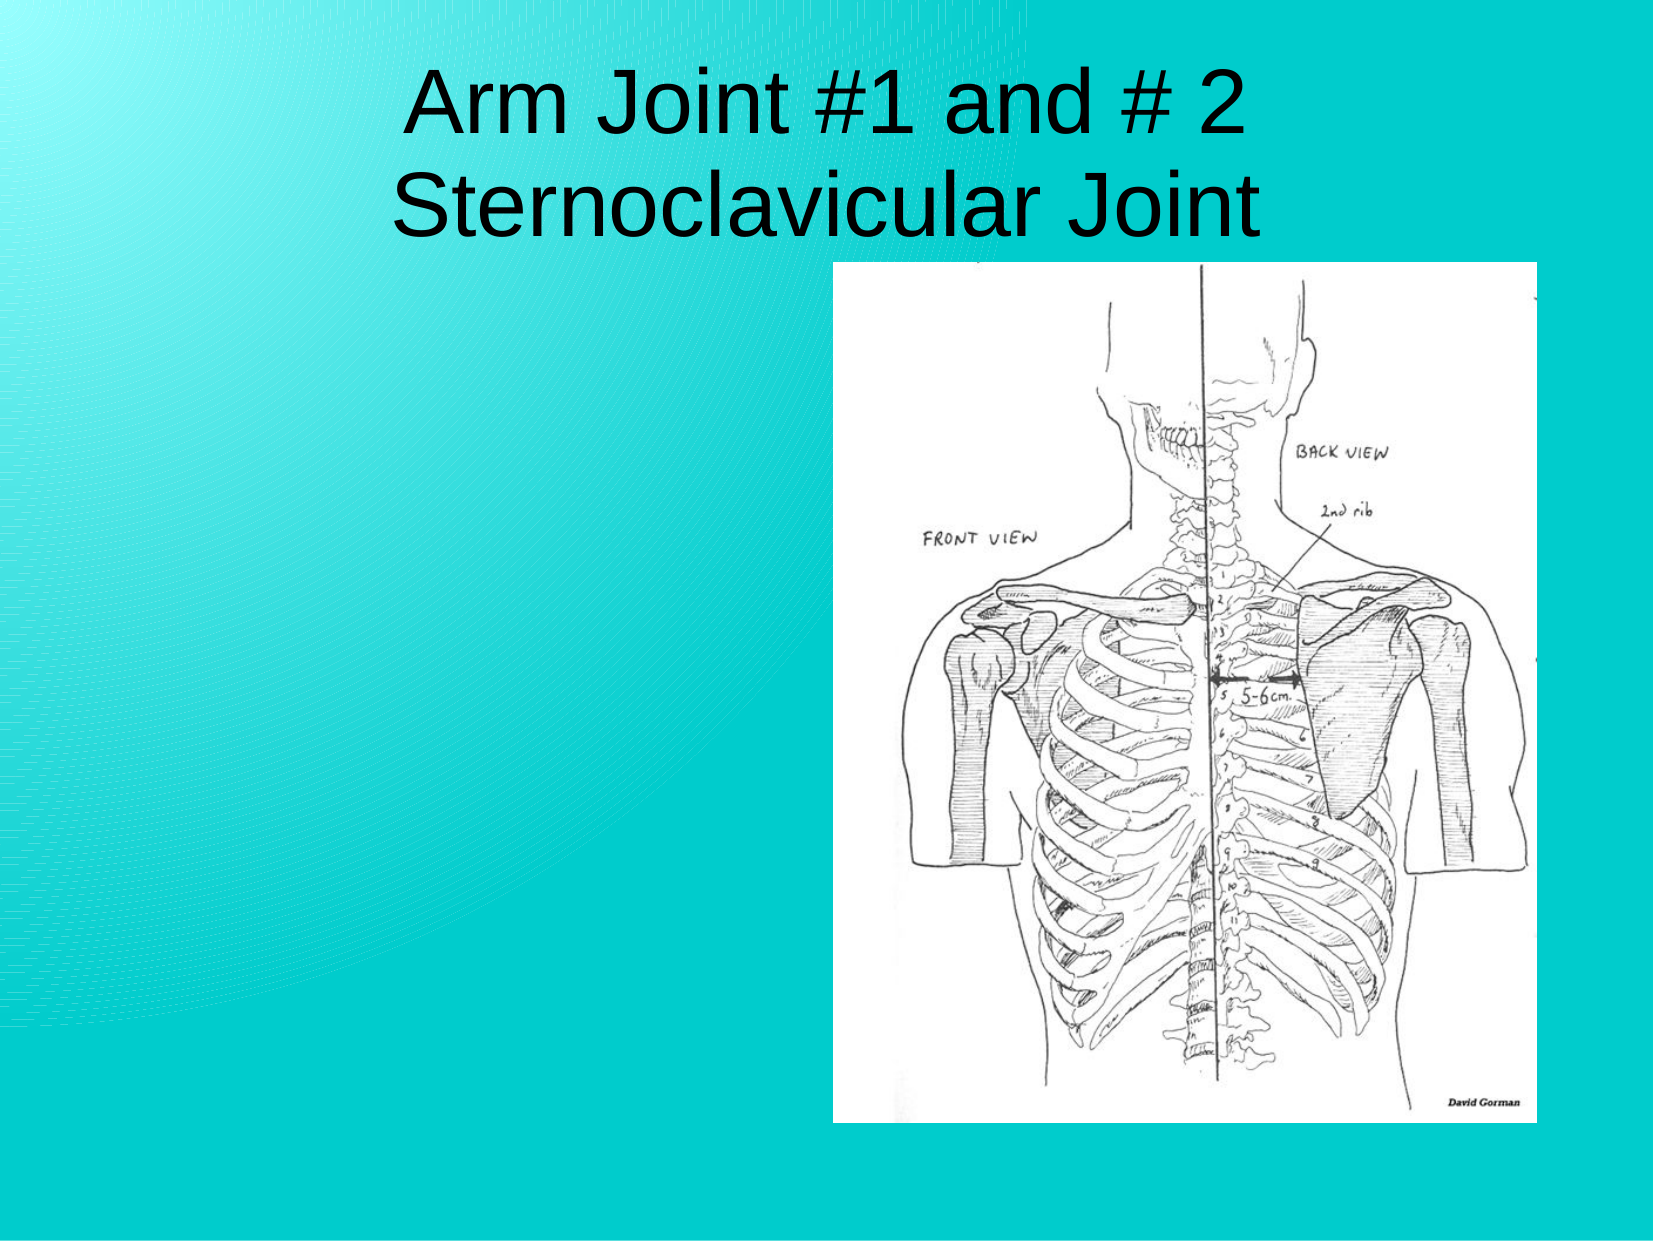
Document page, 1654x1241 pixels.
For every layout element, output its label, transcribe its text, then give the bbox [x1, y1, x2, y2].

picture [833, 262, 1537, 1123]
title Arm Joint #1 and # 2 Sternoclavicular Joint [82, 49, 1571, 257]
list [82, 290, 809, 1109]
